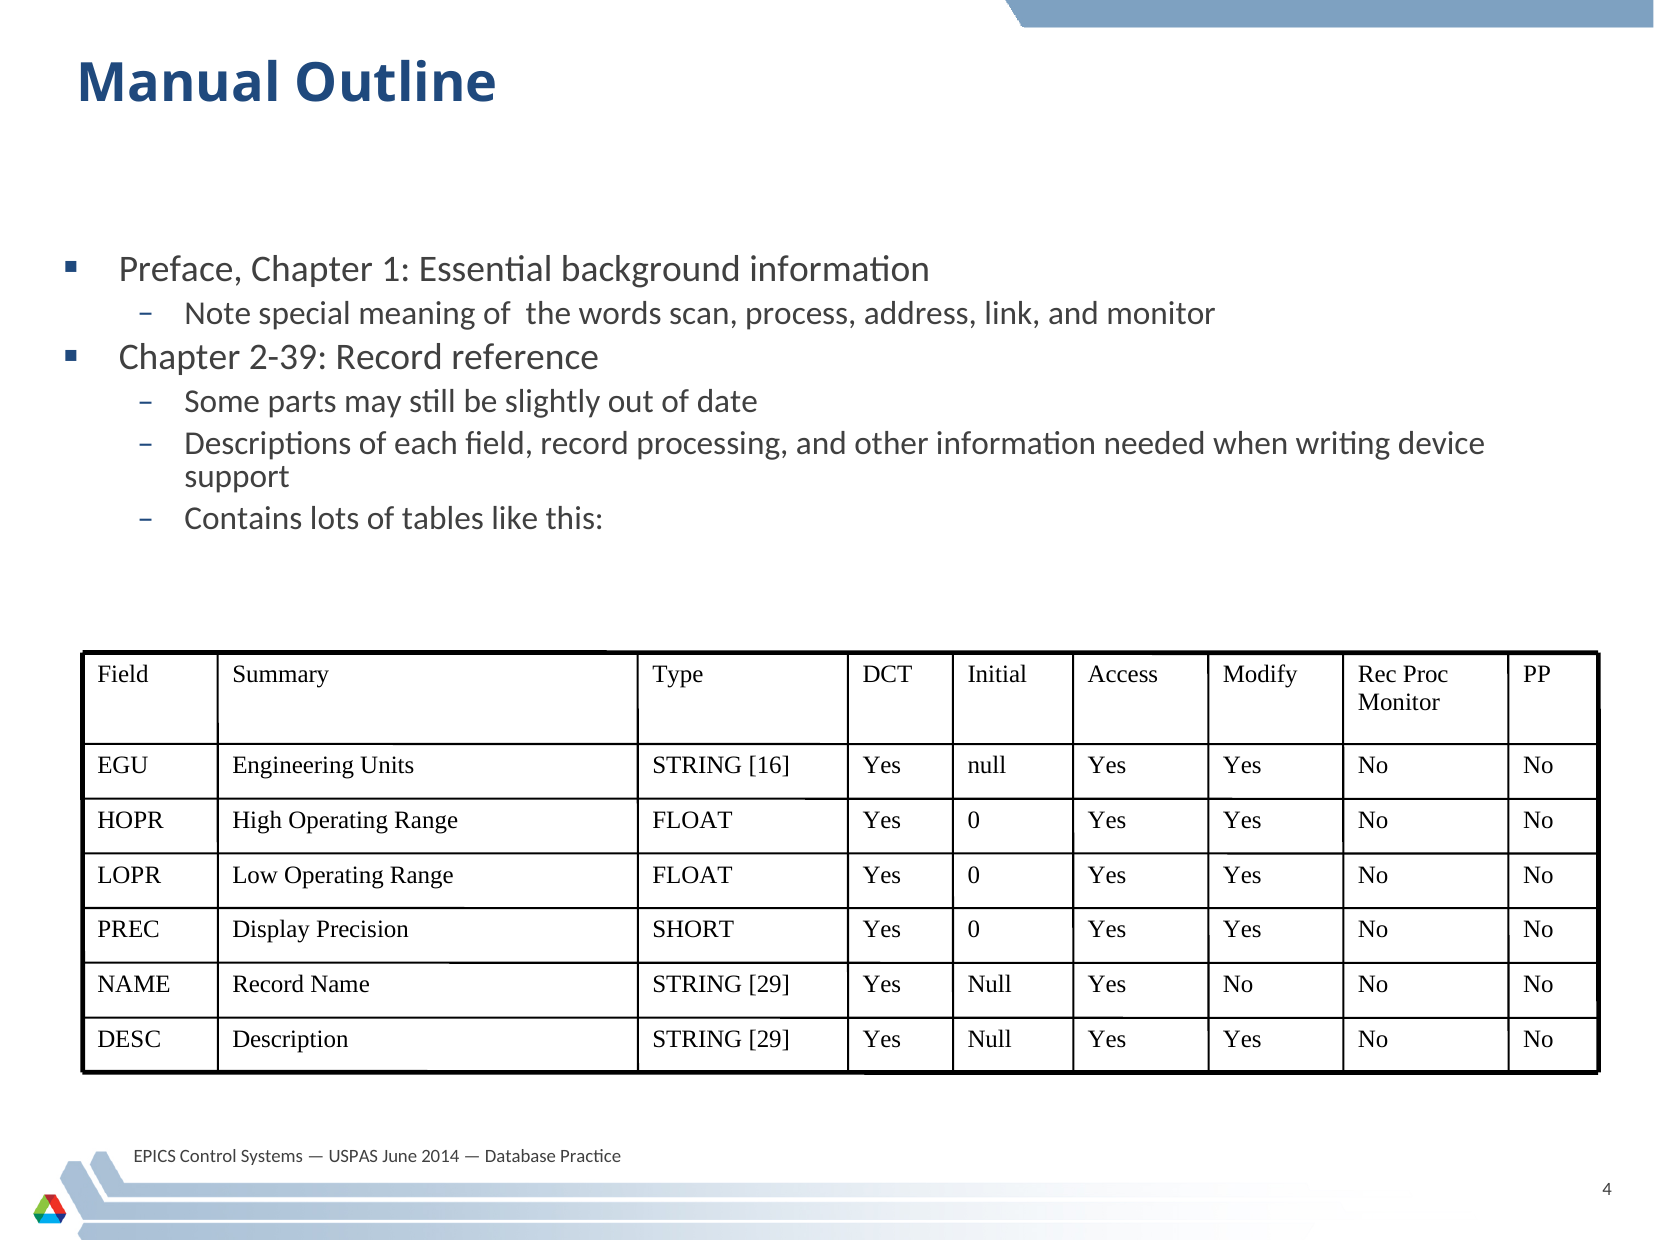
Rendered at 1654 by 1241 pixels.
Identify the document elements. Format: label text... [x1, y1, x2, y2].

text_box Yes [1210, 855, 1342, 907]
text_box Yes [1075, 800, 1207, 852]
text_box Field [85, 655, 216, 742]
text_box Yes [850, 855, 951, 907]
text_box Yes [1210, 800, 1342, 852]
text_box Yes [850, 910, 951, 961]
text_box Record Name [219, 964, 636, 1016]
text_box Yes [1210, 1019, 1342, 1070]
text_box No [1510, 1019, 1596, 1070]
text_box PP [1510, 656, 1596, 743]
text_box No [1510, 746, 1596, 797]
text_box 0 [954, 855, 1072, 907]
list Preface, Chapter 1: Essential background information Note special meaning of the words scan, process, address, link, and monitor Chapter 2-39: Record reference Some parts may still be slightly out of date Descriptions of each field, record processing, and other information needed when writing device support Contains lots of tables like this: [62, 253, 1498, 592]
text_box 0 [954, 800, 1072, 852]
text_box PREC [85, 910, 216, 961]
text_box Description [219, 1019, 636, 1070]
text_box No [1345, 855, 1507, 907]
text_box LOPR [85, 855, 216, 906]
text_box No [1345, 910, 1507, 961]
text_box No [1510, 910, 1596, 961]
text_box Type [639, 655, 846, 743]
text_box Null [955, 1019, 1072, 1070]
text_box Display Precision [219, 910, 636, 961]
text_box No [1345, 746, 1507, 797]
text_box STRING [29] [639, 1019, 847, 1070]
text_box Yes [1075, 746, 1207, 797]
text_box Low Operating Range [219, 855, 636, 907]
text_box No [1345, 800, 1507, 852]
text_box No [1345, 1019, 1507, 1070]
text_box No [1210, 964, 1342, 1016]
text_box Yes [850, 964, 952, 1016]
text_box null [954, 746, 1072, 797]
text_box Yes [1075, 855, 1207, 907]
text_box Yes [1210, 910, 1342, 961]
text_box Engineering Units [219, 745, 636, 797]
text_box Yes [1075, 910, 1207, 961]
text_box FLOAT [639, 800, 846, 852]
text_box No [1345, 964, 1507, 1016]
text_box No [1510, 964, 1596, 1016]
text_box Summary [219, 655, 636, 742]
text_box EGU [85, 745, 216, 797]
text_box No [1510, 800, 1596, 852]
text_box HOPR [85, 800, 216, 852]
text_box Yes [849, 746, 951, 797]
picture [0, 1143, 1654, 1240]
text_box Yes [849, 800, 951, 852]
text_box STRING [29] [639, 964, 847, 1016]
text_box DESC [86, 1019, 216, 1069]
text_box FLOAT [639, 855, 846, 907]
text_box Access [1075, 655, 1207, 743]
text_box High Operating Range [219, 800, 636, 852]
text_box Initial [954, 655, 1072, 743]
text_box Null [955, 964, 1072, 1016]
text_box Modify [1210, 656, 1342, 743]
text_box No [1510, 855, 1596, 907]
text_box STRING [16] [639, 746, 846, 797]
text_box Yes [1075, 964, 1207, 1016]
picture [0, 0, 1654, 29]
text_box NAME [86, 964, 216, 1016]
text_box Yes [1210, 746, 1342, 797]
text_box 0 [955, 910, 1072, 961]
title Manual Outline [61, 51, 1500, 123]
text_box DCT [849, 655, 951, 743]
text_box Yes [850, 1019, 952, 1070]
text_box Rec Proc Monitor [1345, 656, 1507, 743]
text_box Yes [1075, 1019, 1207, 1070]
text_box SHORT [639, 910, 846, 961]
